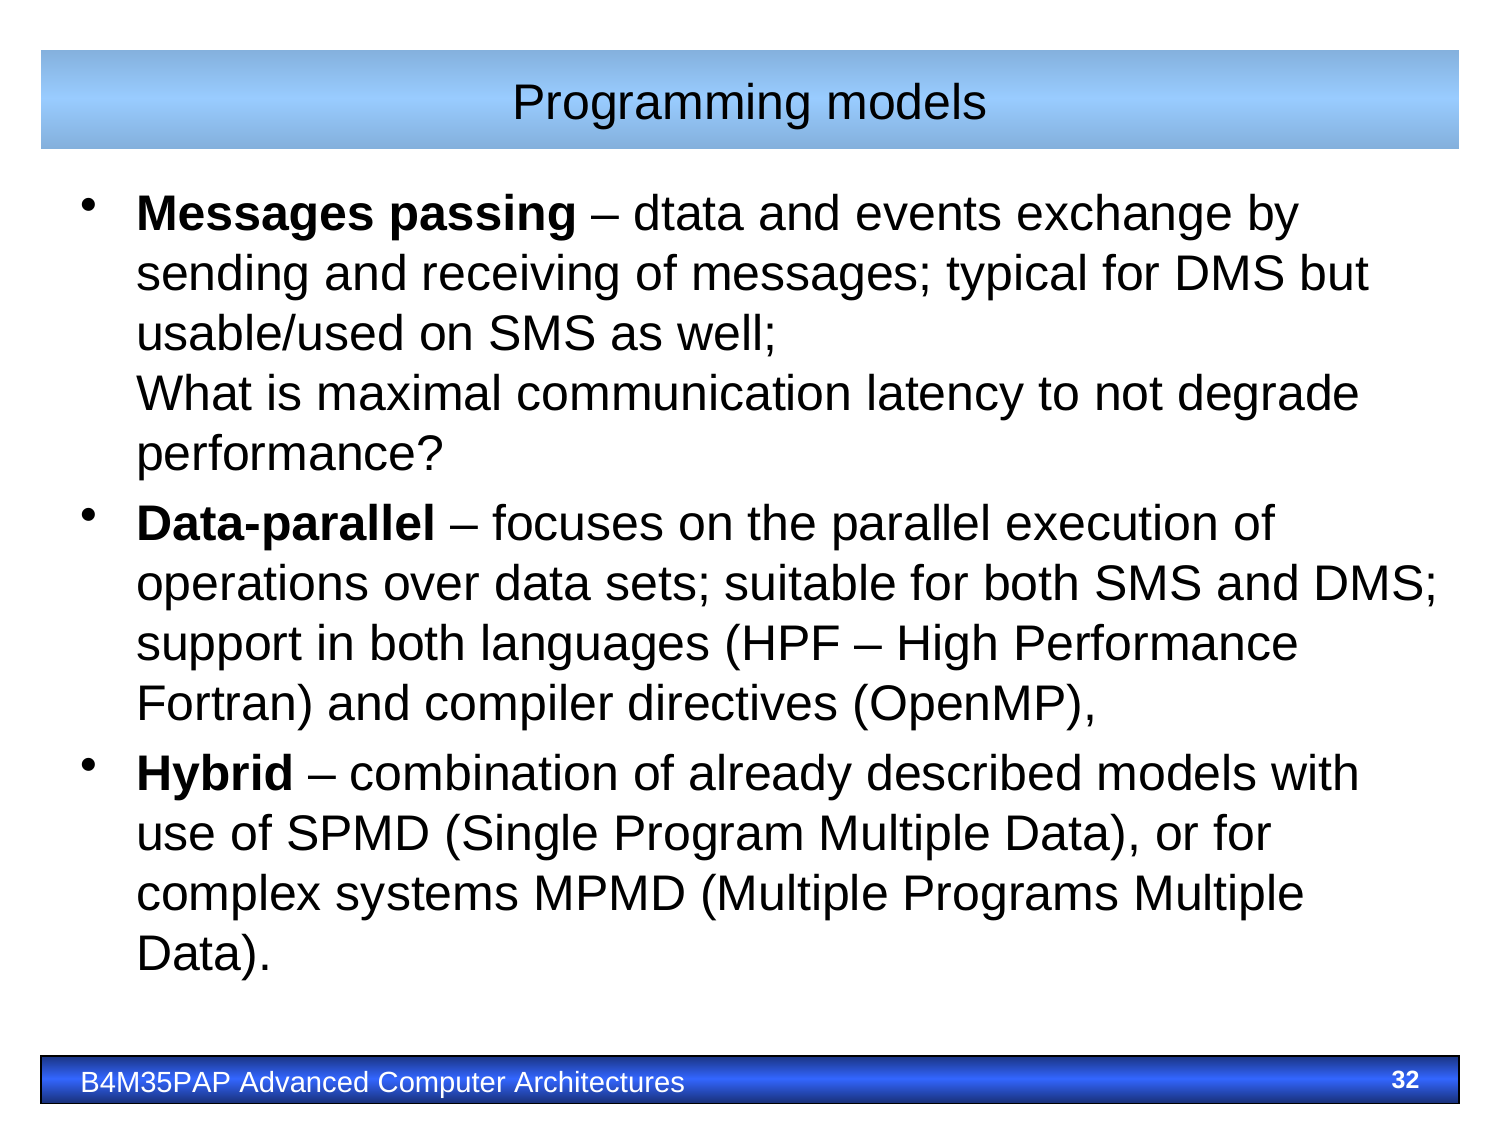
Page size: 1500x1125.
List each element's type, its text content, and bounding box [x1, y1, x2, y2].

title Programming models [41, 50, 1459, 149]
list Messages passing – dtata and events exchange by sending and receiving of messages; typical for DMS but usable/used on SMS as well; What is maximal communication latency to not degrade performance? Data-parallel – focuses on the parallel execution of operations over data sets; suitable for both SMS and DMS; support in both languages (HPF – High Performance Fortran) and compiler directives (OpenMP), Hybrid – combination of already described models with use of SPMD (Single Program Multiple Data), or for complex systems MPMD (Multiple Programs Multiple Data). [64, 172, 1459, 1000]
